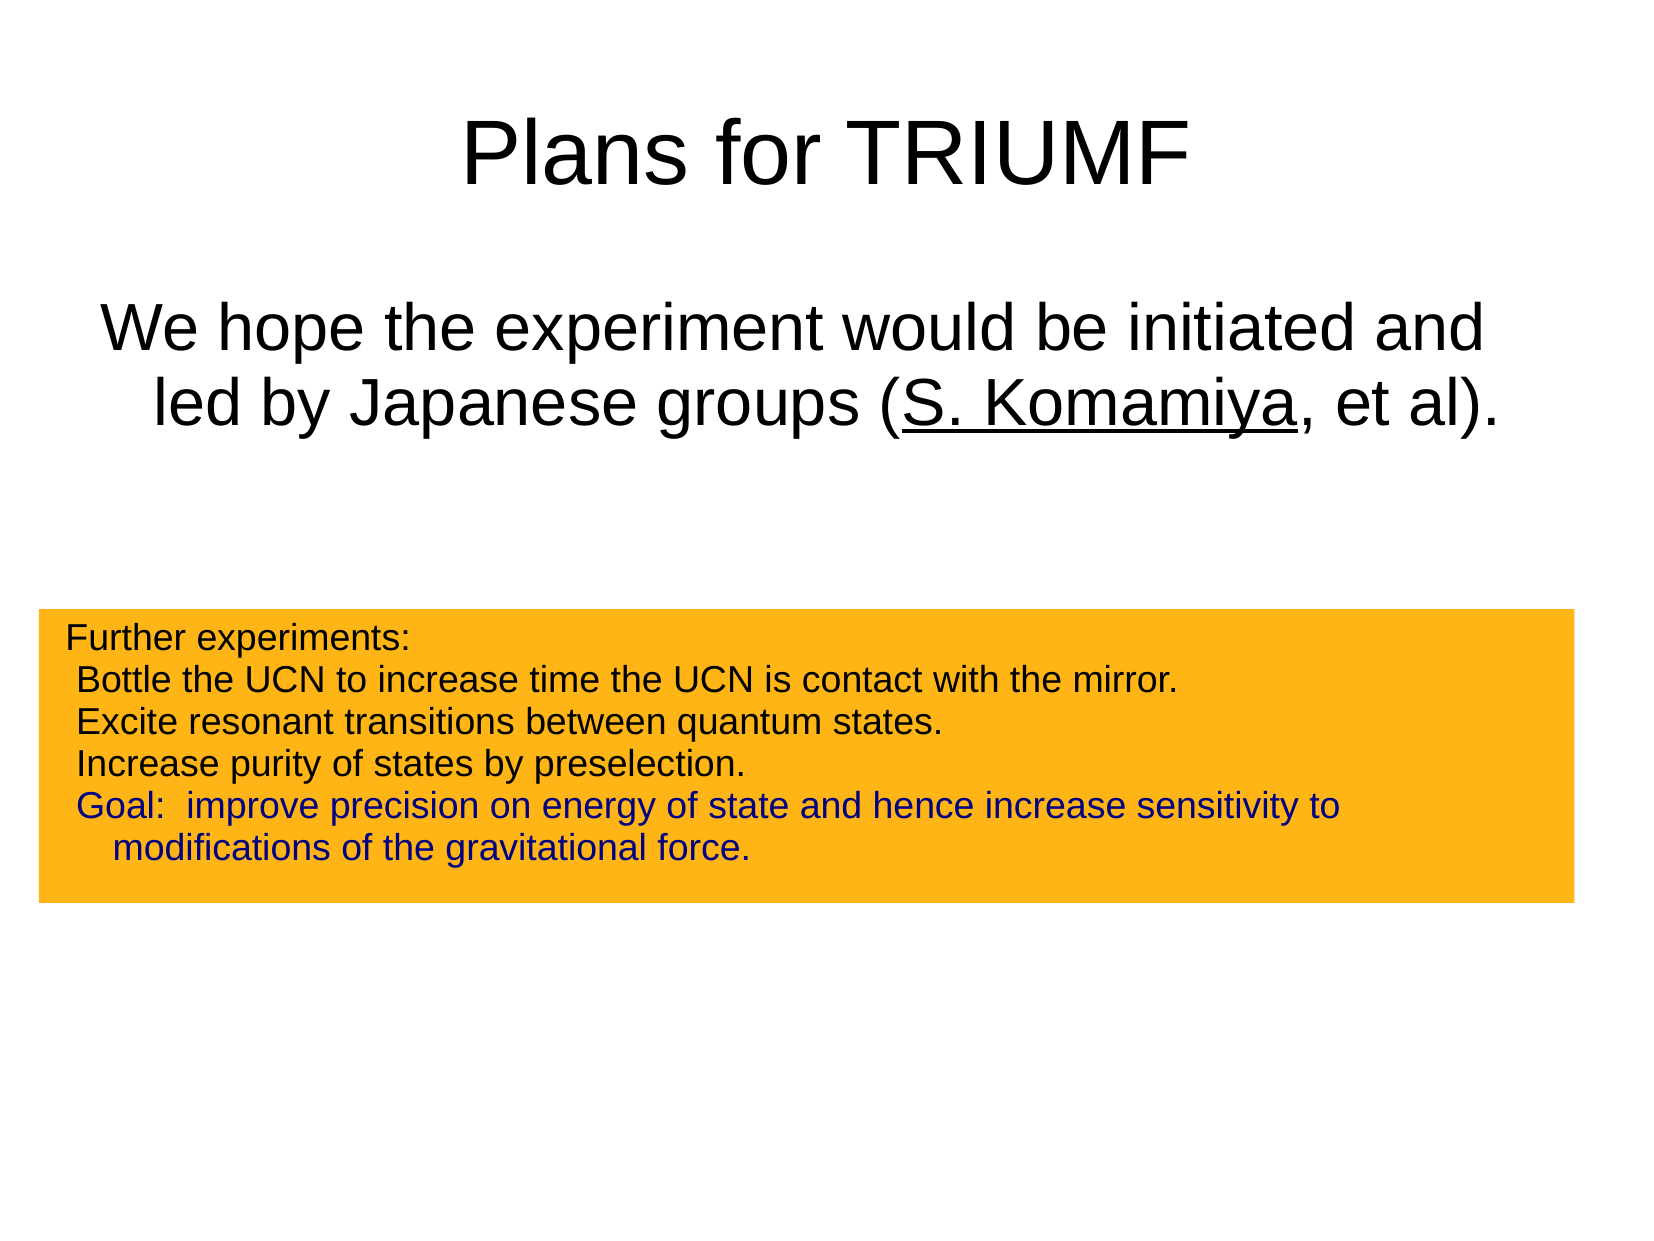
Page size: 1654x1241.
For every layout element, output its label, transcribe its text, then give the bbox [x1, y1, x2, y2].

text_box Further experiments: Bottle the UCN to increase time the UCN is contact with the mirror. Excite resonant transitions between quantum states. Increase purity of states by preselection. Goal: improve precision on energy of state and hence increase sensitivity to modifications of the gravitational force. [38, 609, 1575, 903]
title Plans for TRIUMF [82, 49, 1571, 257]
list We hope the experiment would be initiated and led by Japanese groups (S. Komamiya, et al). [82, 290, 1571, 532]
